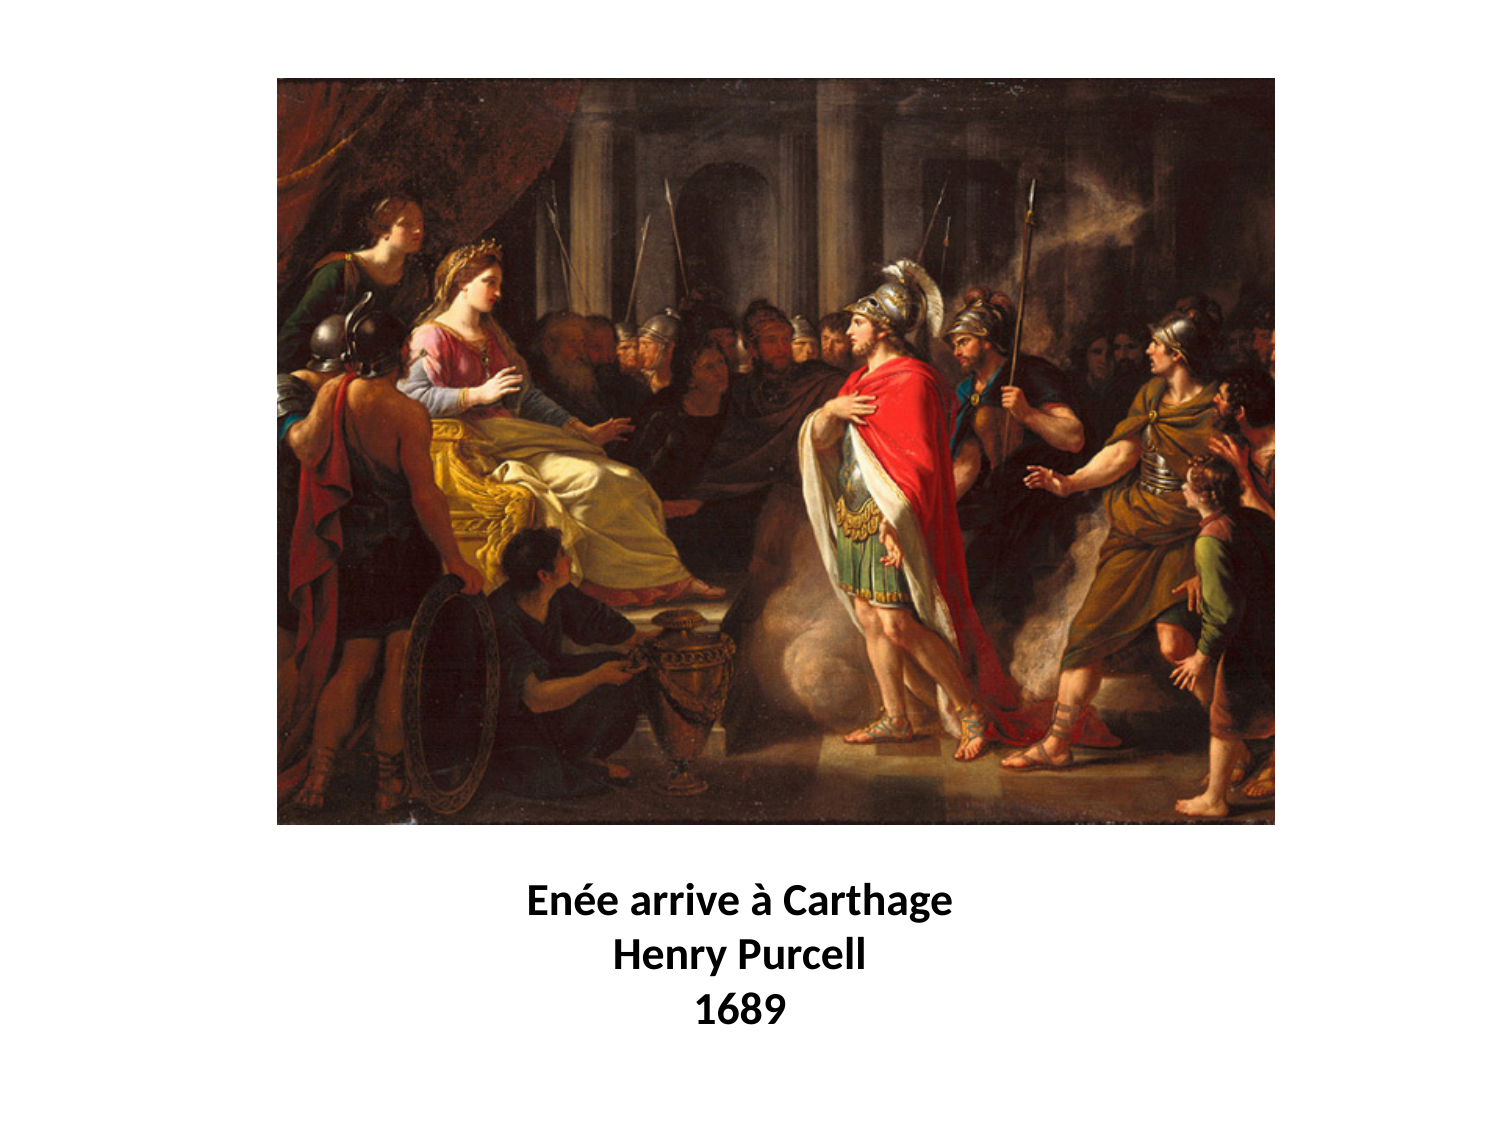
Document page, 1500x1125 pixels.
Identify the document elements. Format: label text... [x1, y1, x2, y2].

picture [277, 78, 1275, 826]
title Enée arrive à Carthage Henry Purcell 1689 [64, 857, 1415, 1046]
